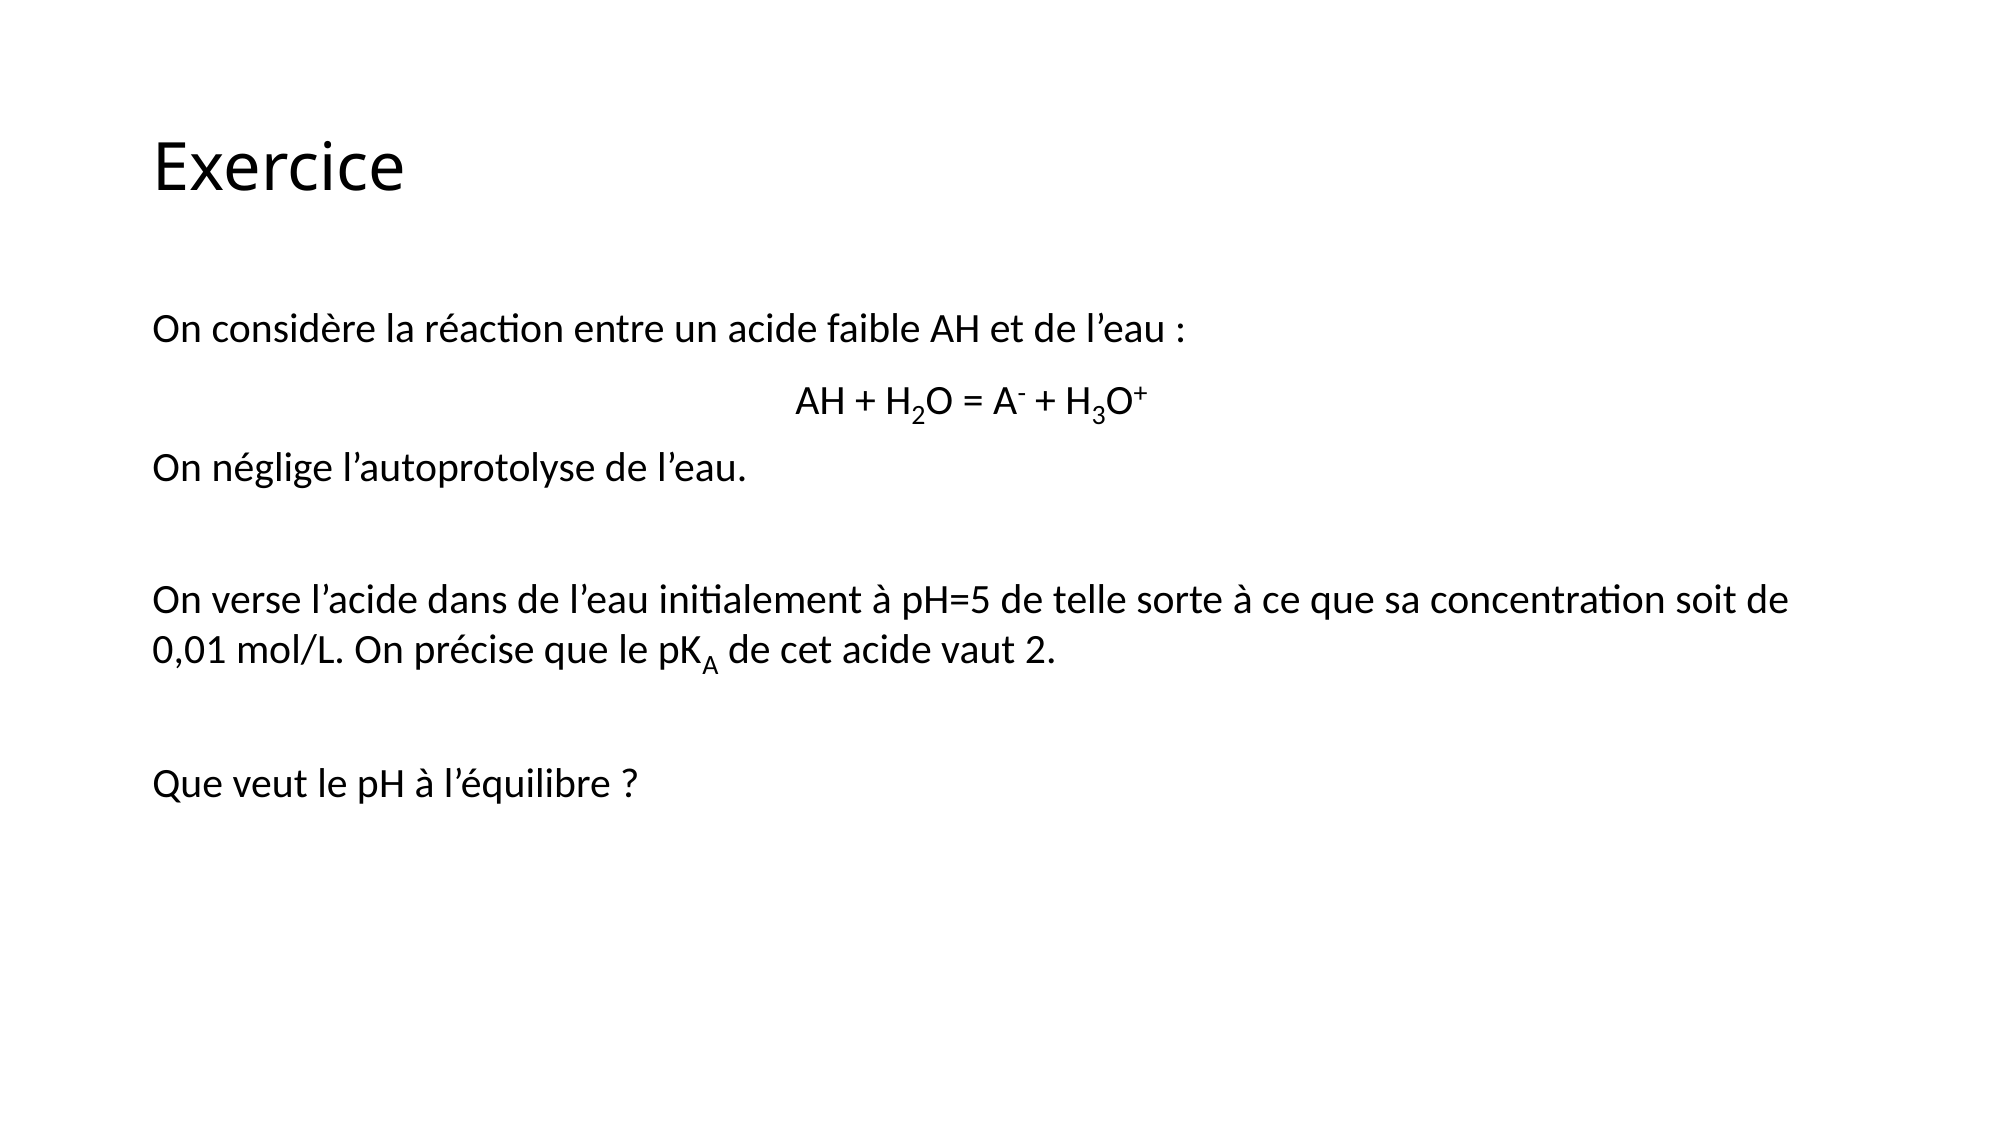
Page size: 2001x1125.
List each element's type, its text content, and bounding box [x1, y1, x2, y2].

list On considère la réaction entre un acide faible AH et de l’eau : AH + H2O = A- + H3O+ On néglige l’autoprotolyse de l’eau. On verse l’acide dans de l’eau initialement à pH=5 de telle sorte à ce que sa concentration soit de 0,01 mol/L. On précise que le pKA de cet acide vaut 2. Que veut le pH à l’équilibre ? [137, 299, 1863, 1014]
title Exercice [137, 59, 1863, 278]
